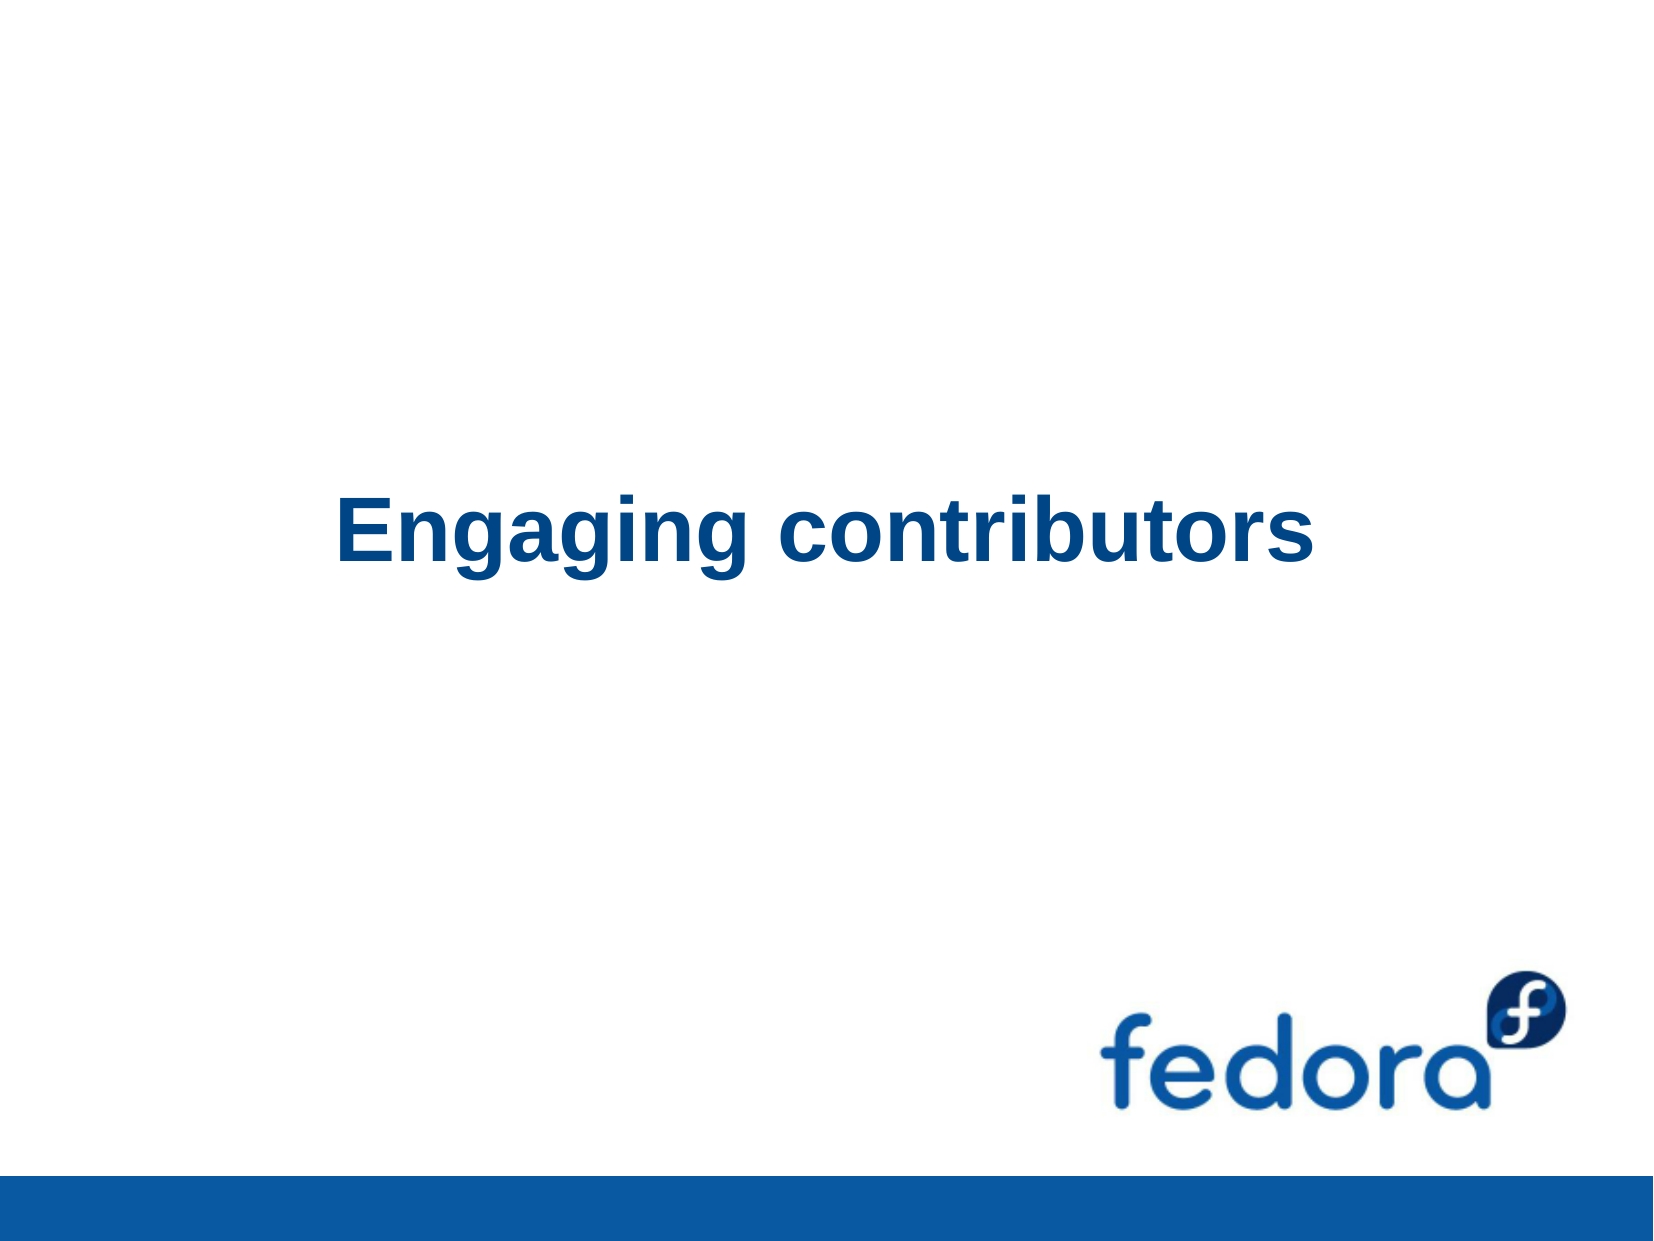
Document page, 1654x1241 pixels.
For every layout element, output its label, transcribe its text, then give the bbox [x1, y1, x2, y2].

picture [1087, 959, 1575, 1125]
picture [0, 1176, 1653, 1241]
subtitle Engaging contributors [82, 56, 1571, 1102]
